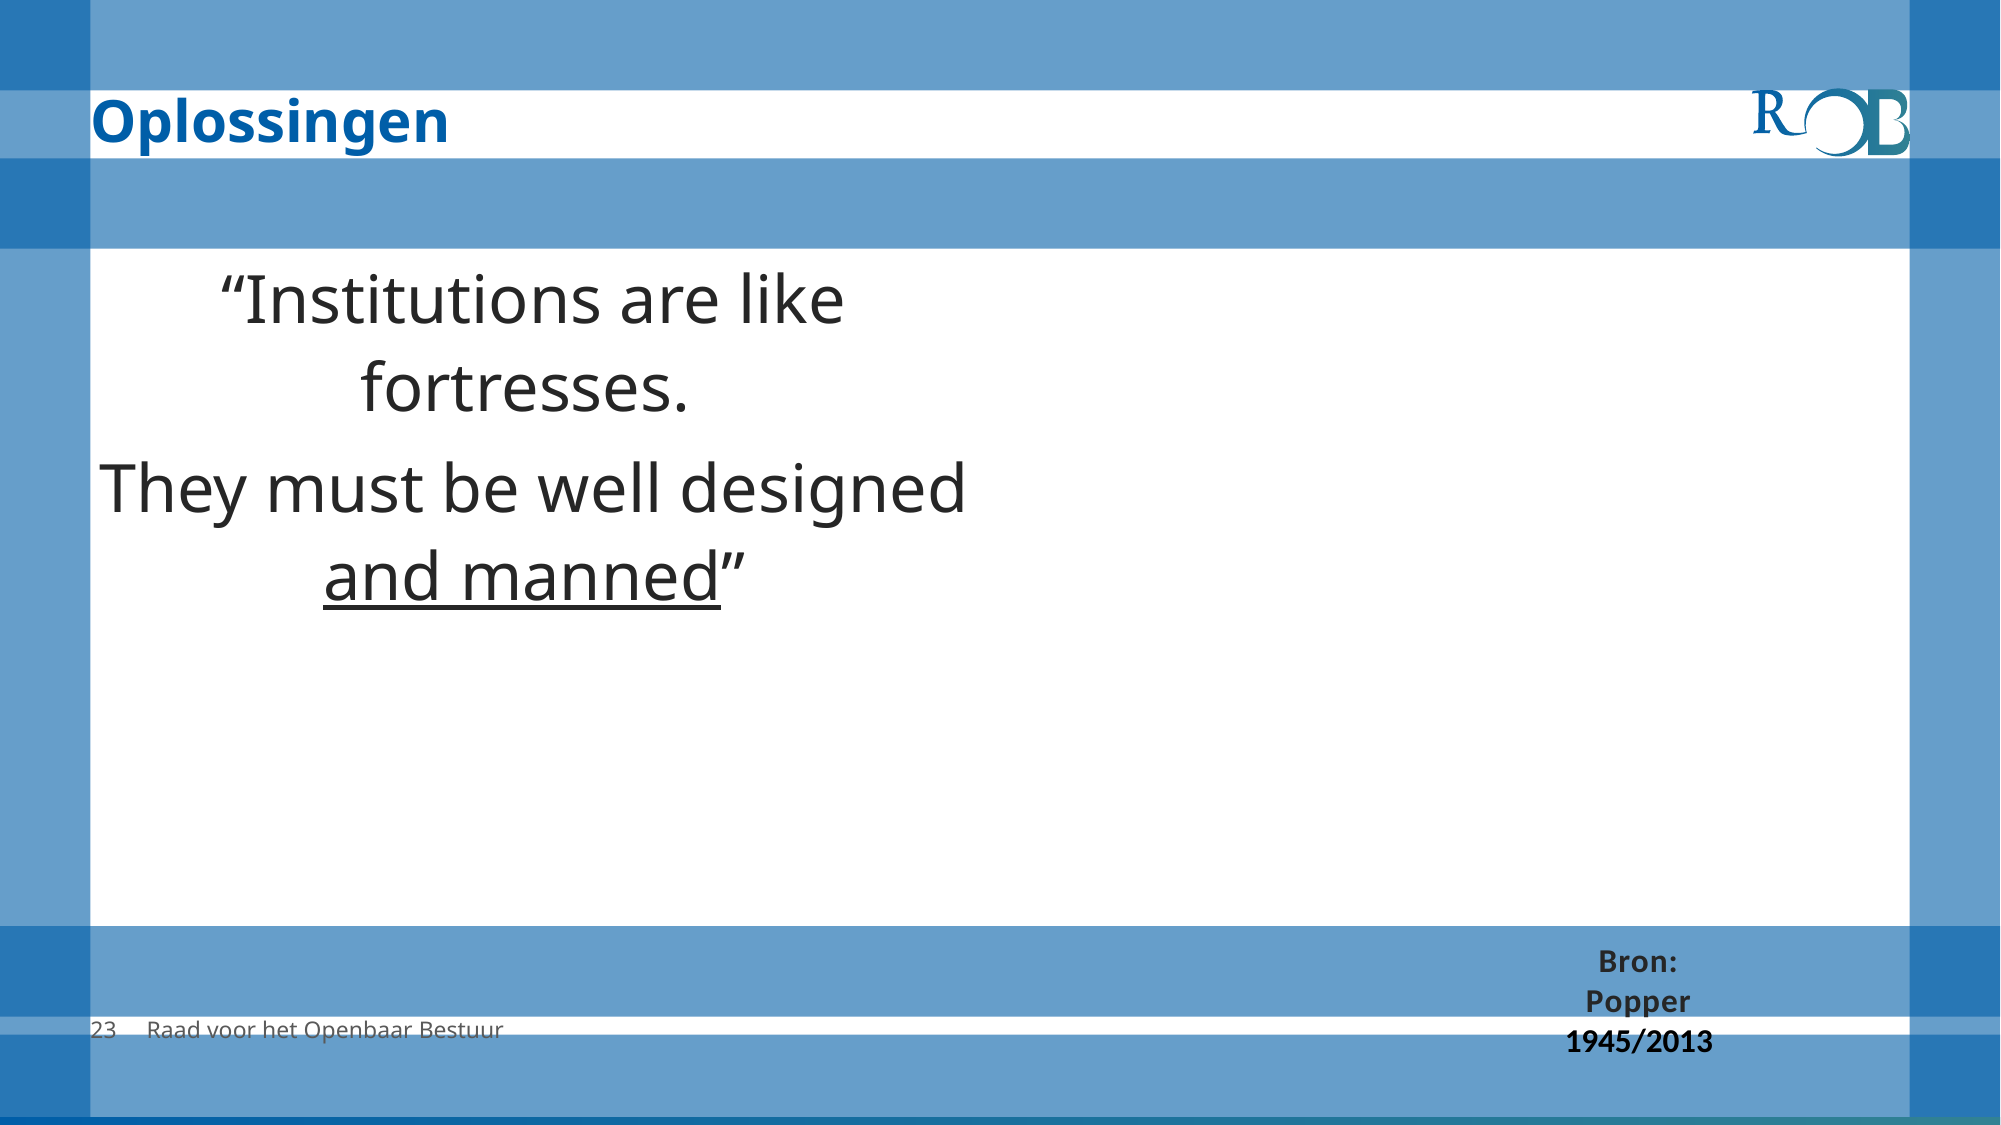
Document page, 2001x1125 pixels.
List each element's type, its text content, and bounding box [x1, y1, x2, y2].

list “Institutions are like fortresses. They must be well designed and manned” [90, 248, 1910, 928]
text_box 23 [90, 1015, 143, 1037]
text_box Raad voor het Openbaar Bestuur [146, 1015, 570, 1037]
title Oplossingen [90, 91, 1662, 160]
text_box Bron: Popper 1945/2013 [1563, 938, 1714, 1089]
